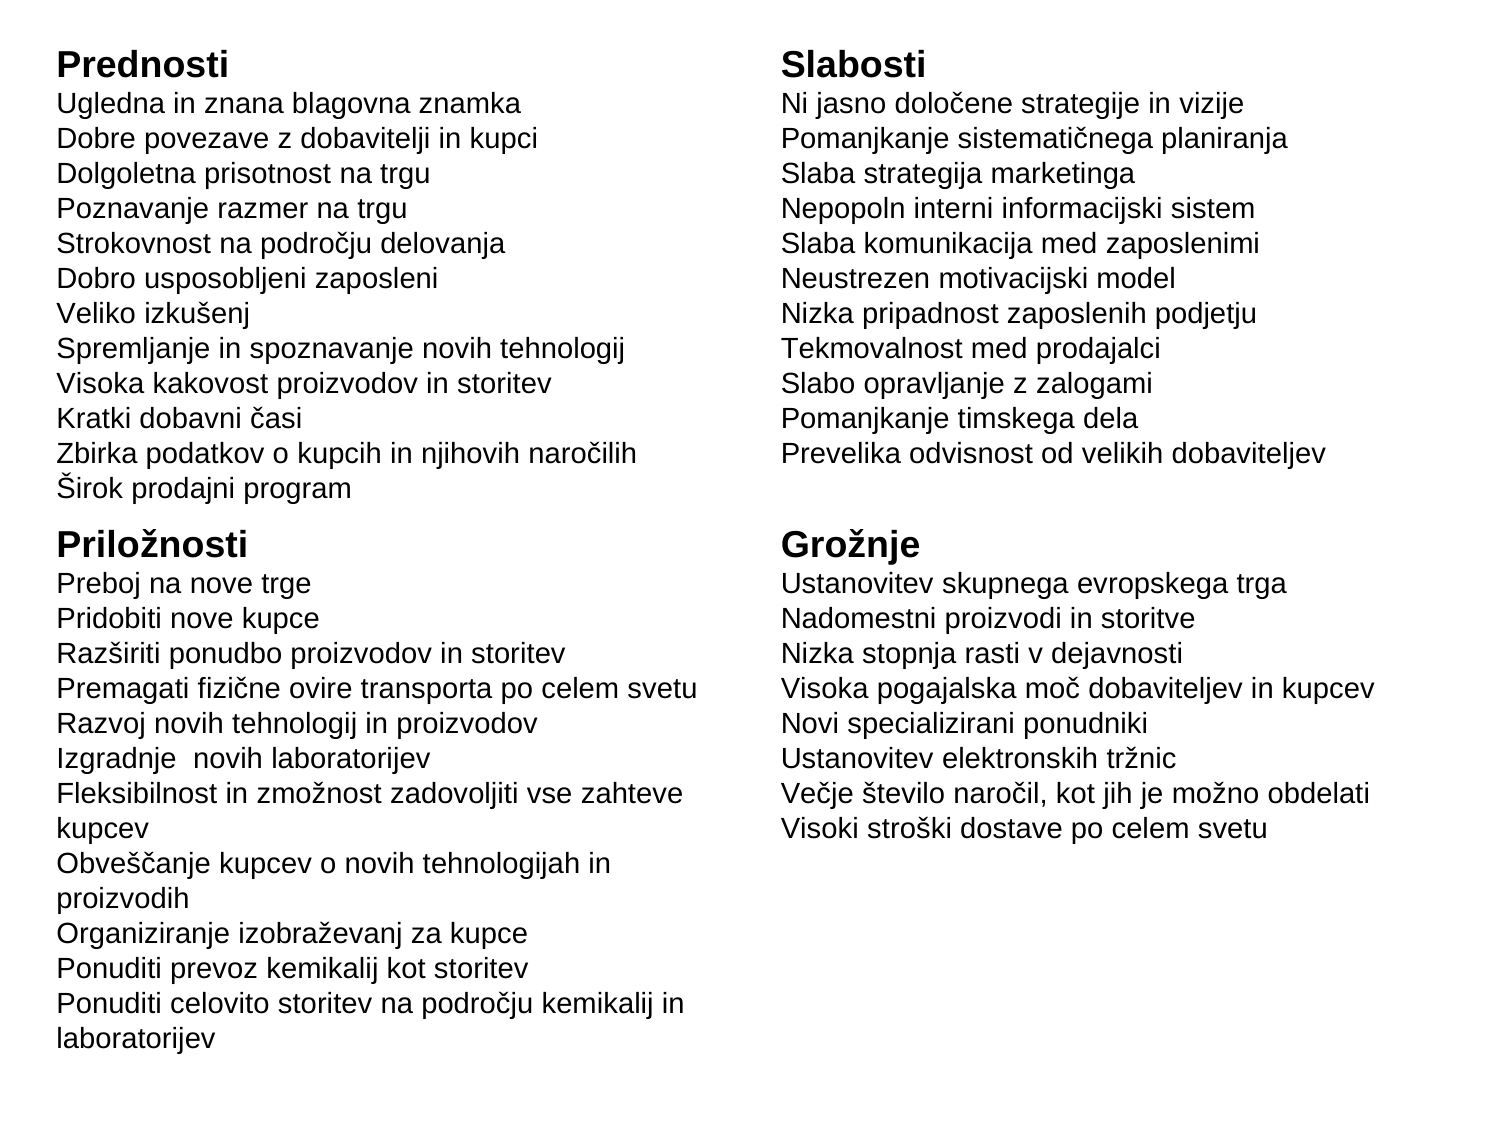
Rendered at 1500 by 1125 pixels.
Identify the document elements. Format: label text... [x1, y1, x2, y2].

table_header Slabosti Ni jasno določene strategije in vizije Pomanjkanje sistematičnega planiranja Slaba strategija marketinga Nepopoln interni informacijski sistem Slaba komunikacija med zaposlenimi Neustrezen motivacijski model Nizka pripadnost zaposlenih podjetju Tekmovalnost med prodajalci Slabo opravljanje z zalogami Pomanjkanje timskega dela Prevelika odvisnost od velikih dobaviteljev [766, 32, 1440, 512]
table_cell Priložnosti Preboj na nove trge Pridobiti nove kupce Razširiti ponudbo proizvodov in storitev Premagati fizične ovire transporta po celem svetu Razvoj novih tehnologij in proizvodov Izgradnje novih laboratorijev Fleksibilnost in zmožnost zadovoljiti vse zahteve kupcev Obveščanje kupcev o novih tehnologijah in proizvodih Organiziranje izobraževanj za kupce Ponuditi prevoz kemikalij kot storitev Ponuditi celovito storitev na področju kemikalij in laboratorijev [42, 512, 766, 1097]
table_cell Grožnje Ustanovitev skupnega evropskega trga Nadomestni proizvodi in storitve Nizka stopnja rasti v dejavnosti Visoka pogajalska moč dobaviteljev in kupcev Novi specializirani ponudniki Ustanovitev elektronskih tržnic Večje število naročil, kot jih je možno obdelati Visoki stroški dostave po celem svetu [766, 512, 1440, 1097]
table_header Prednosti Ugledna in znana blagovna znamka Dobre povezave z dobavitelji in kupci Dolgoletna prisotnost na trgu Poznavanje razmer na trgu Strokovnost na področju delovanja Dobro usposobljeni zaposleni Veliko izkušenj Spremljanje in spoznavanje novih tehnologij Visoka kakovost proizvodov in storitev Kratki dobavni časi Zbirka podatkov o kupcih in njihovih naročilih Širok prodajni program [42, 32, 766, 512]
